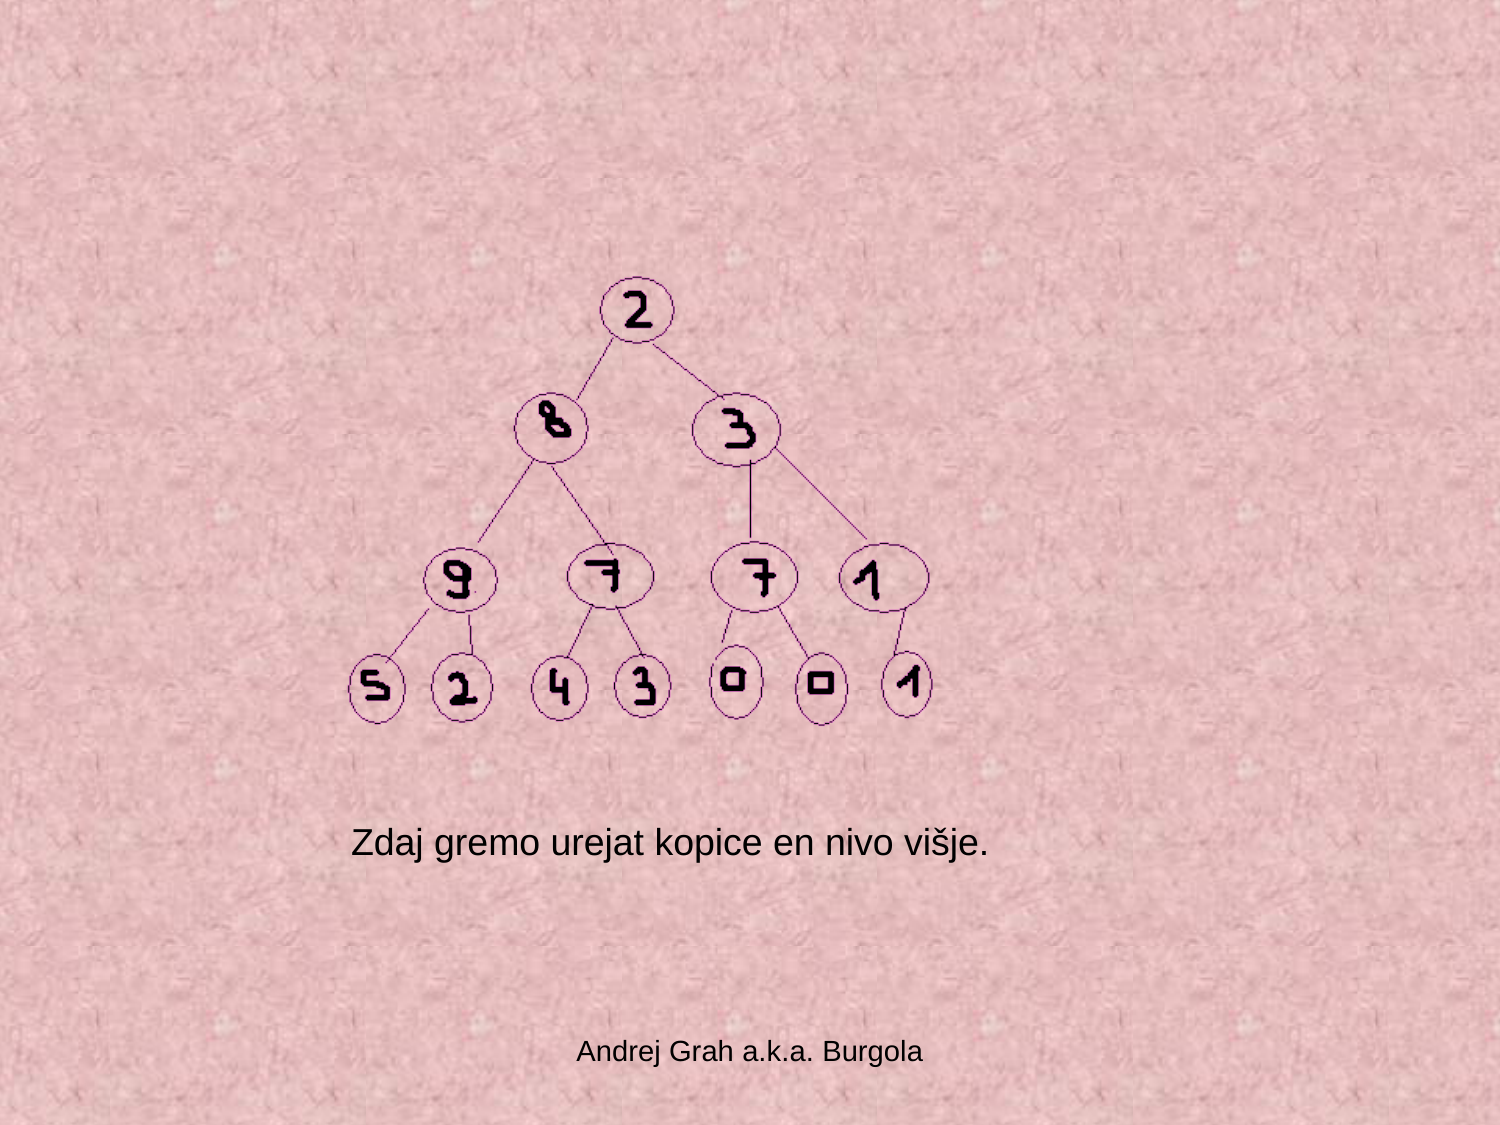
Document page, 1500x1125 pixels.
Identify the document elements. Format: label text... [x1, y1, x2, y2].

text_box Andrej Grah a.k.a. Burgola [512, 1024, 988, 1103]
picture [0, 0, 1500, 1125]
text_box Zdaj gremo urejat kopice en nivo višje. [336, 810, 1282, 872]
